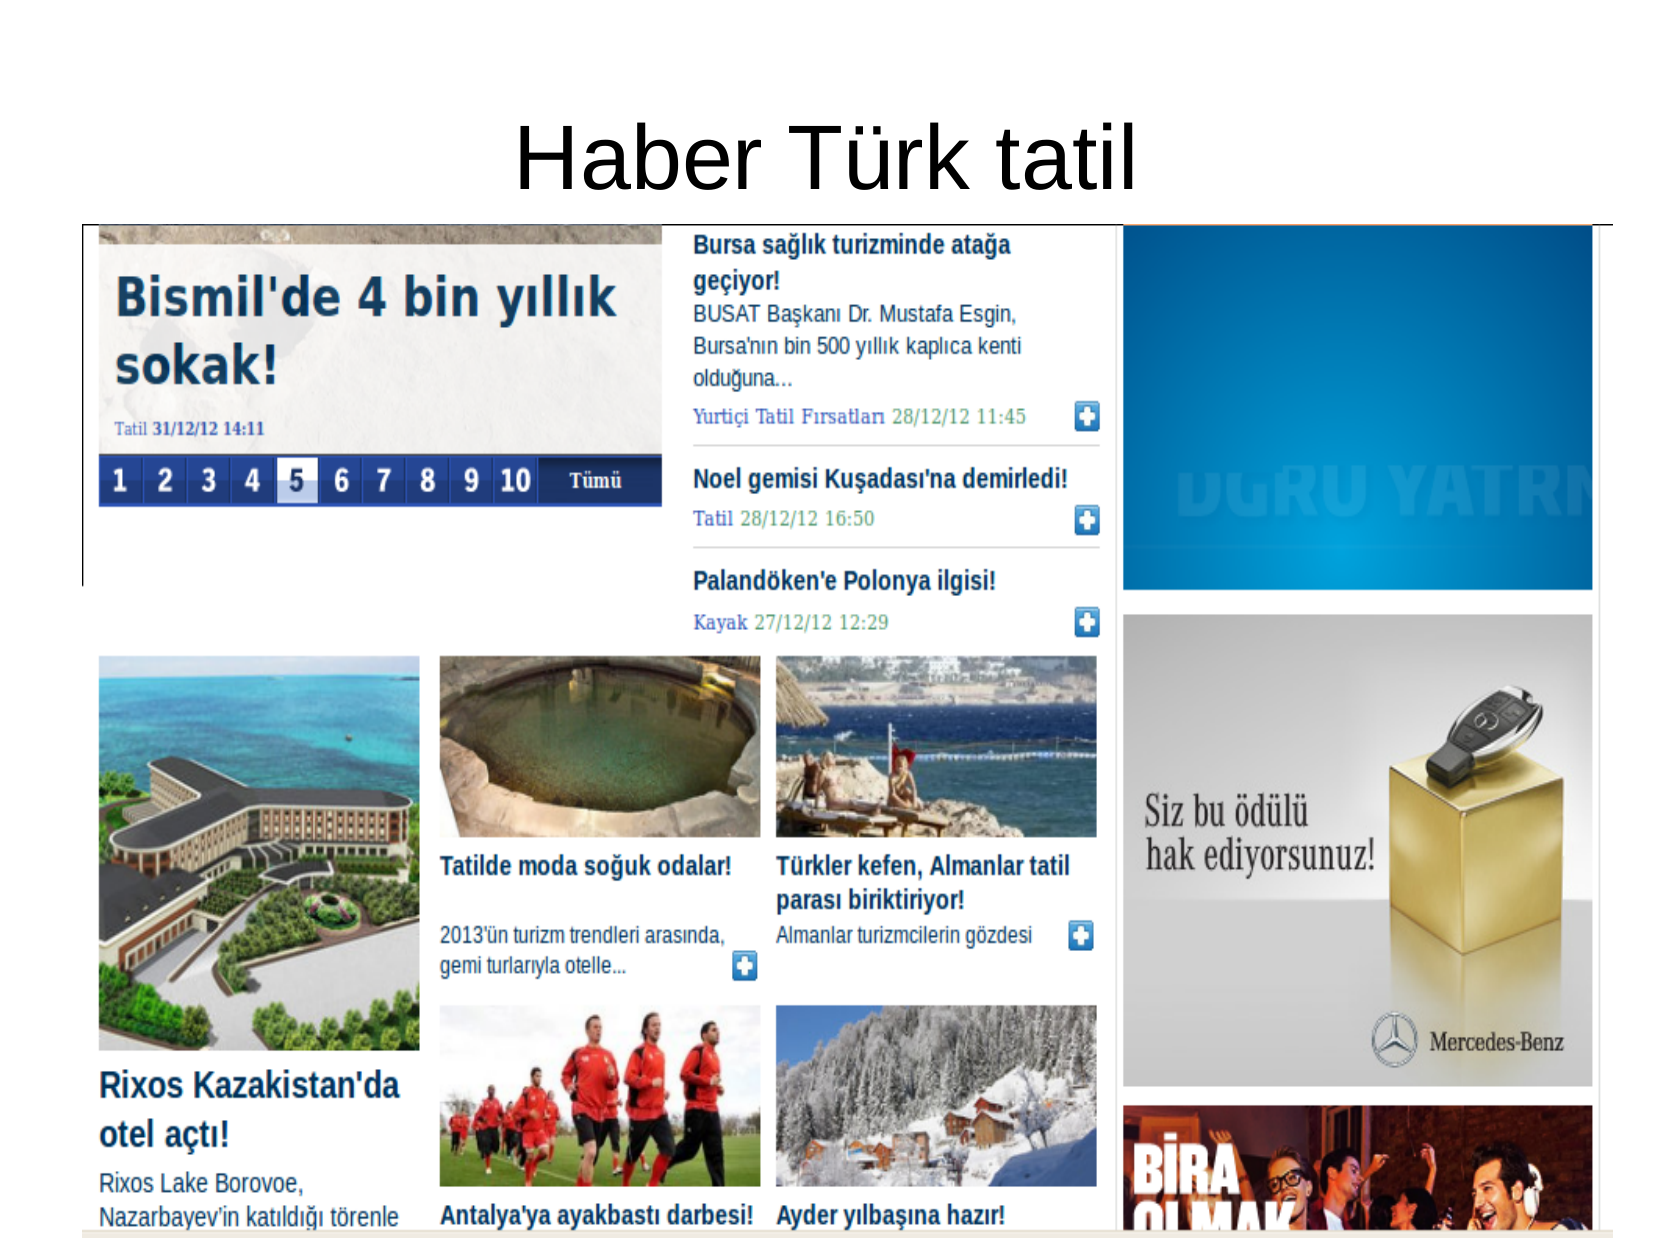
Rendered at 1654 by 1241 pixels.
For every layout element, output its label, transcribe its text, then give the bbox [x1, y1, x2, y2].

picture [82, 225, 1613, 1238]
text_box Haber Türk tatil [82, 56, 1571, 250]
